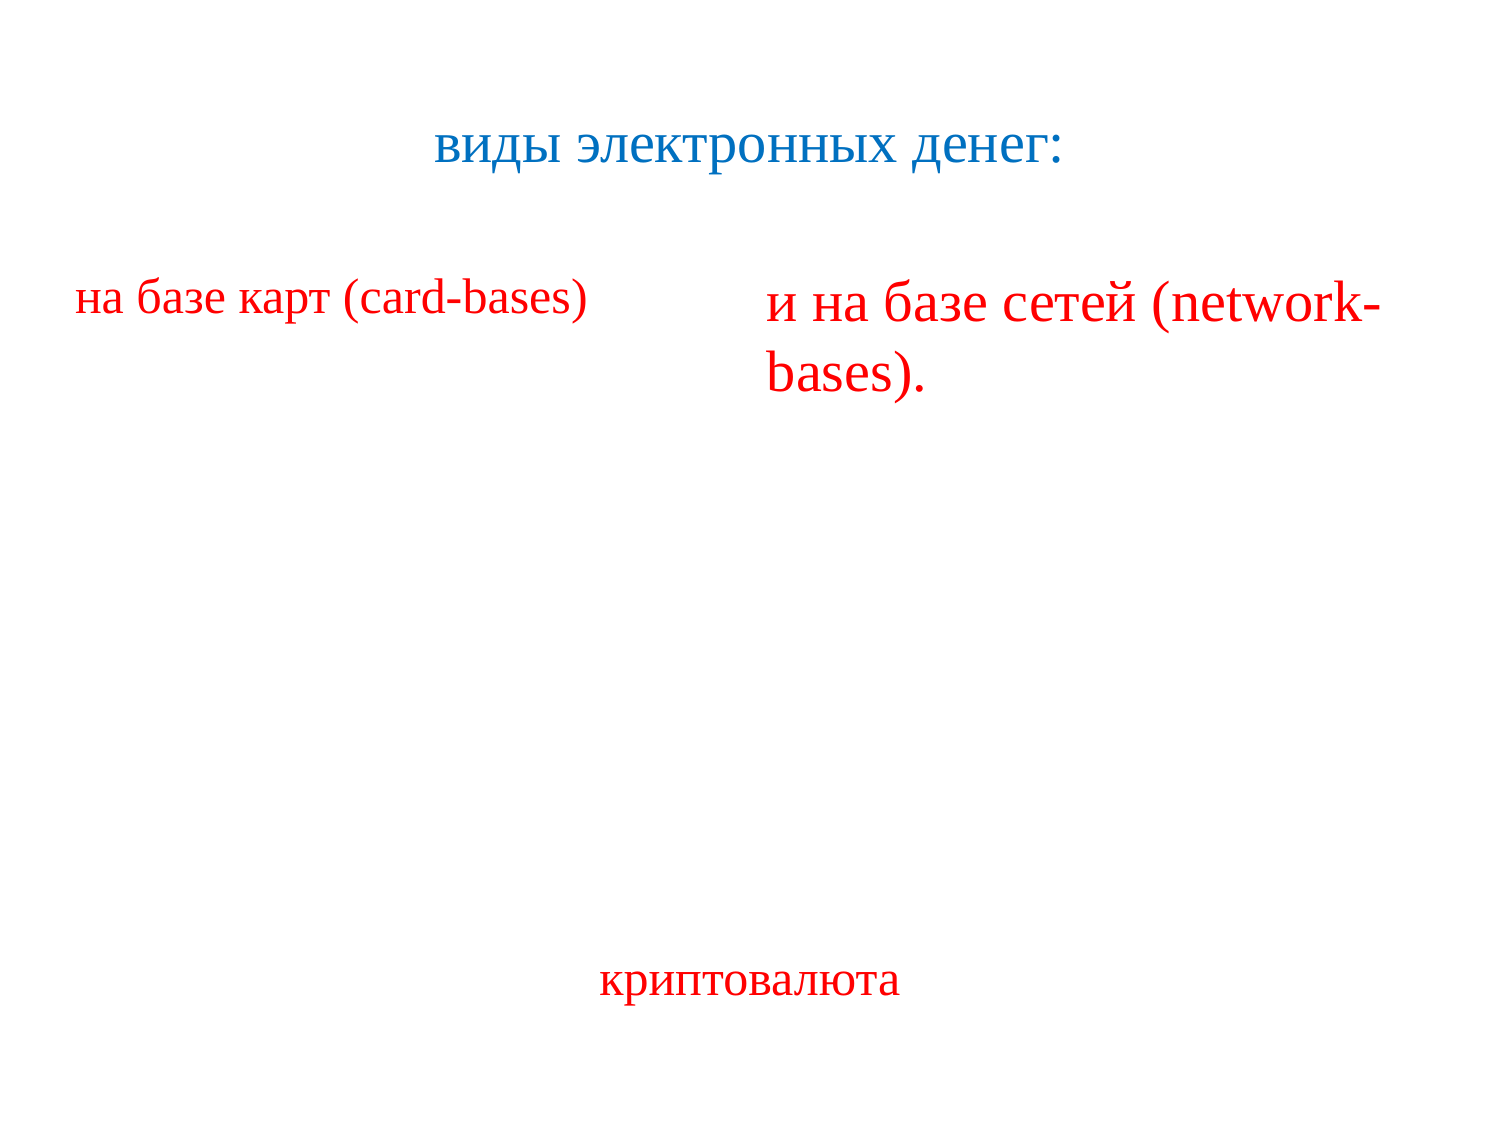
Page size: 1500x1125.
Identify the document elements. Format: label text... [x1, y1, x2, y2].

list криптовалюта [75, 945, 1425, 1125]
list и на базе сетей (network-bases). [766, 263, 1426, 575]
title виды электронных денег: [75, 44, 1425, 233]
list на базе карт (card-bases) [75, 263, 734, 575]
